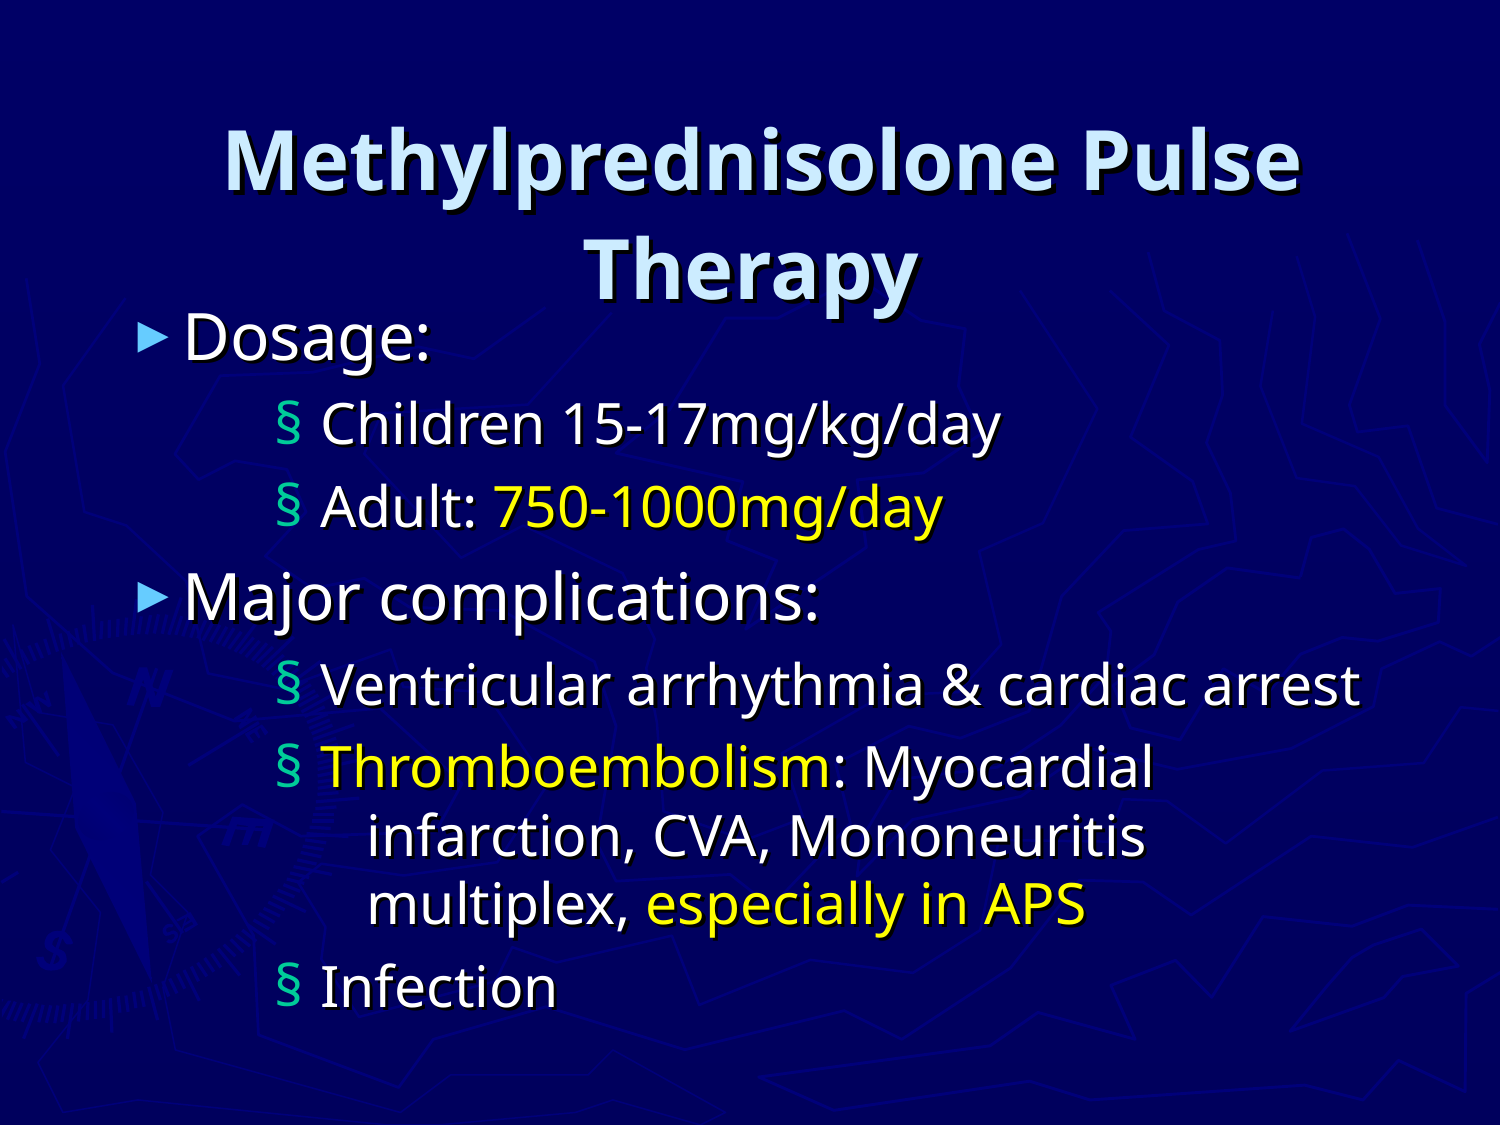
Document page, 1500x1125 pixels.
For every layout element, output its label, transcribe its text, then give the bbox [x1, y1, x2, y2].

list Dosage: Children 15-17mg/kg/day Adult: 750-1000mg/day Major complications: Ventricular arrhythmia & cardiac arrest Thromboembolism: Myocardial infarction, CVA, Mononeuritis multiplex, especially in APS Infection [112, 287, 1388, 1051]
title Methylprednisolone Pulse Therapy [112, 99, 1413, 288]
